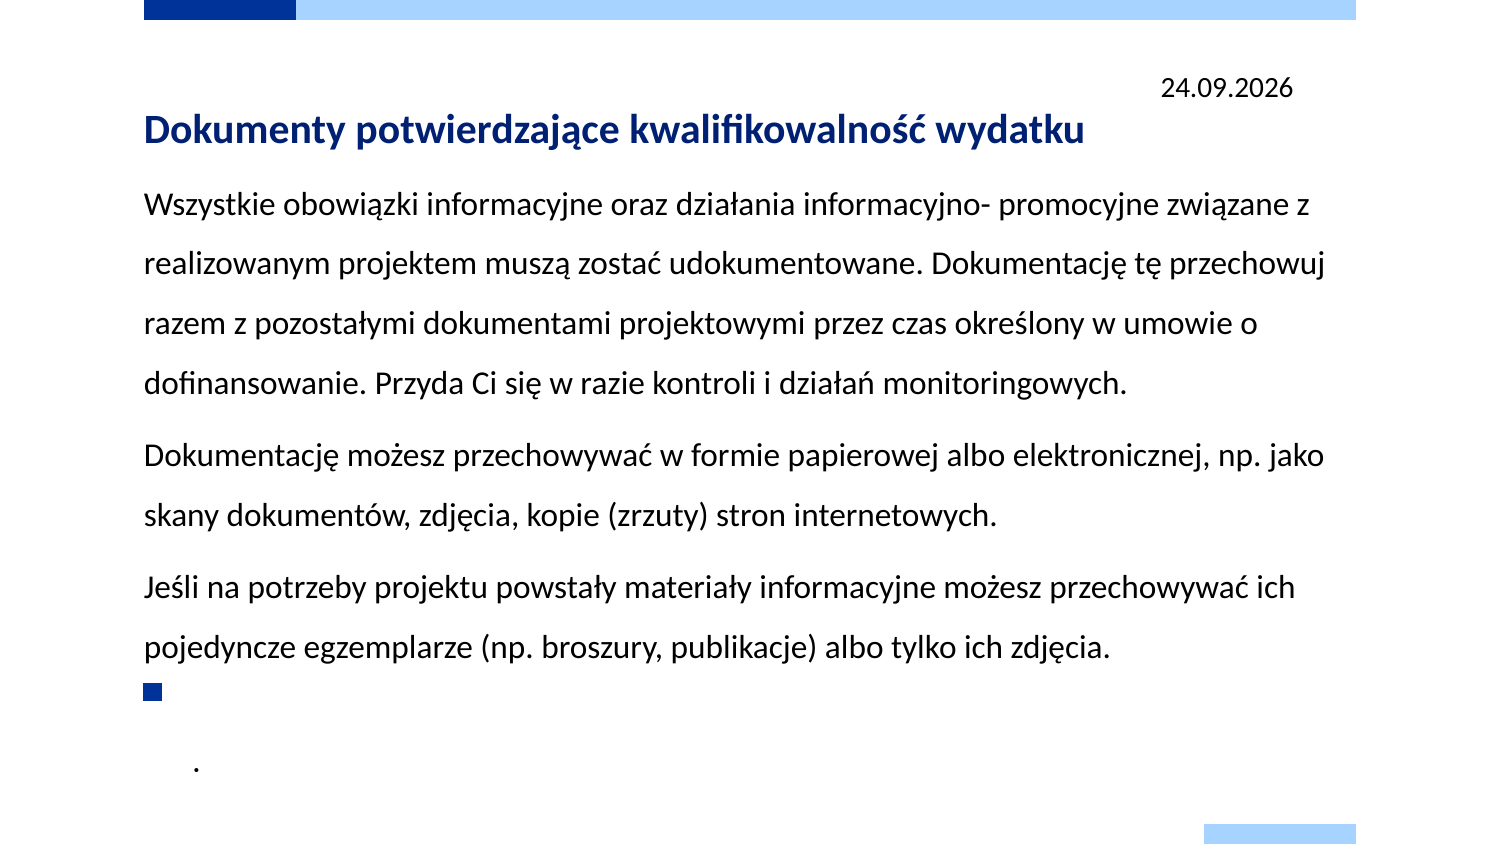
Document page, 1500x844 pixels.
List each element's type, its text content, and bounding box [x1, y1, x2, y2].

text_box 02.07.2024 [1145, 60, 1347, 102]
title Dokumenty potwierdzające kwalifikowalność wydatku [143, 100, 1357, 161]
list Wszystkie obowiązki informacyjne oraz działania informacyjno- promocyjne związane z realizowanym projektem muszą zostać udokumentowane. Dokumentację tę przechowuj razem z pozostałymi dokumentami projektowymi przez czas określony w umowie o dofinansowanie. Przyda Ci się w razie kontroli i działań monitoringowych. Dokumentację możesz przechowywać w formie papierowej albo elektronicznej, np. jako skany dokumentów, zdjęcia, kopie (zrzuty) stron internetowych. Jeśli na potrzeby projektu powstały materiały informacyjne możesz przechowywać ich pojedyncze egzemplarze (np. broszury, publikacje) albo tylko ich zdjęcia. [143, 161, 1357, 844]
